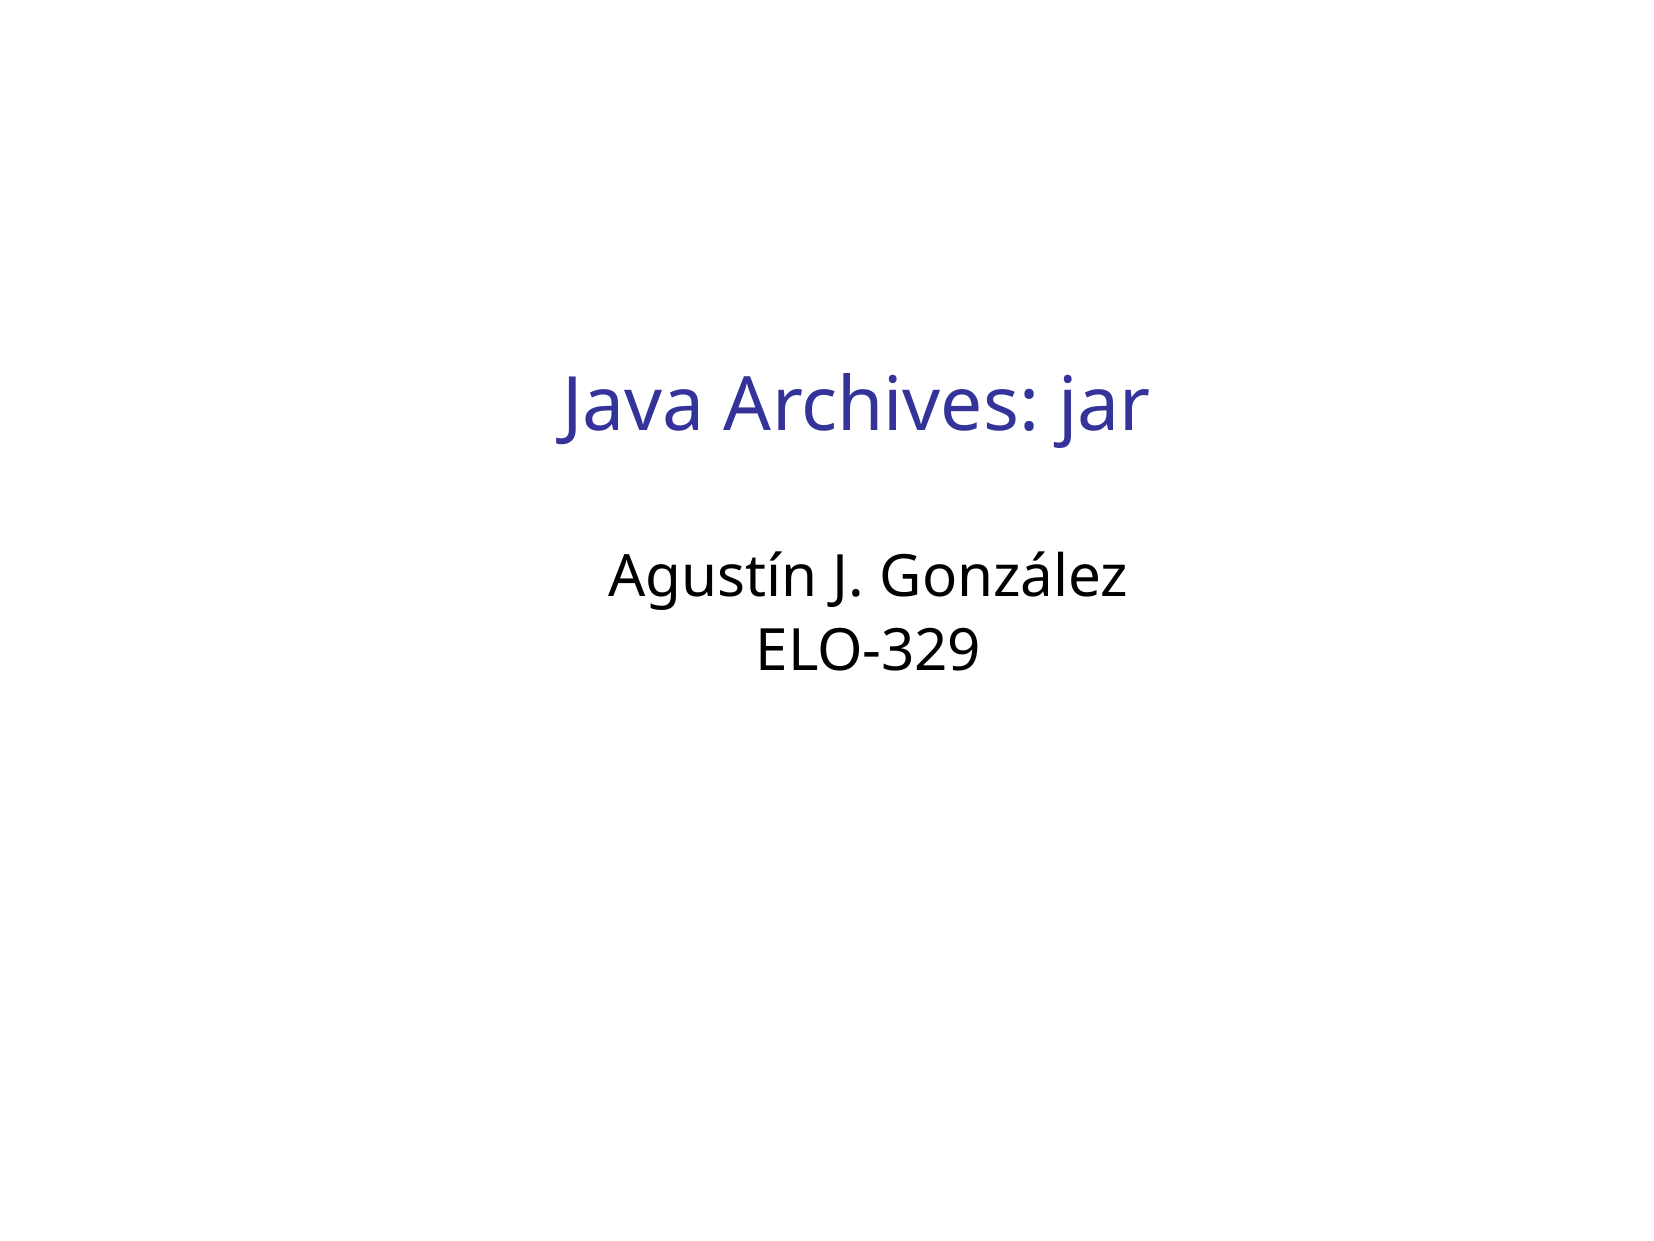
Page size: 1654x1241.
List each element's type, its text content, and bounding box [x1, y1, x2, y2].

title Java Archives: jar [112, 332, 1601, 471]
subtitle Agustín J. González ELO-329 [86, 487, 1576, 736]
